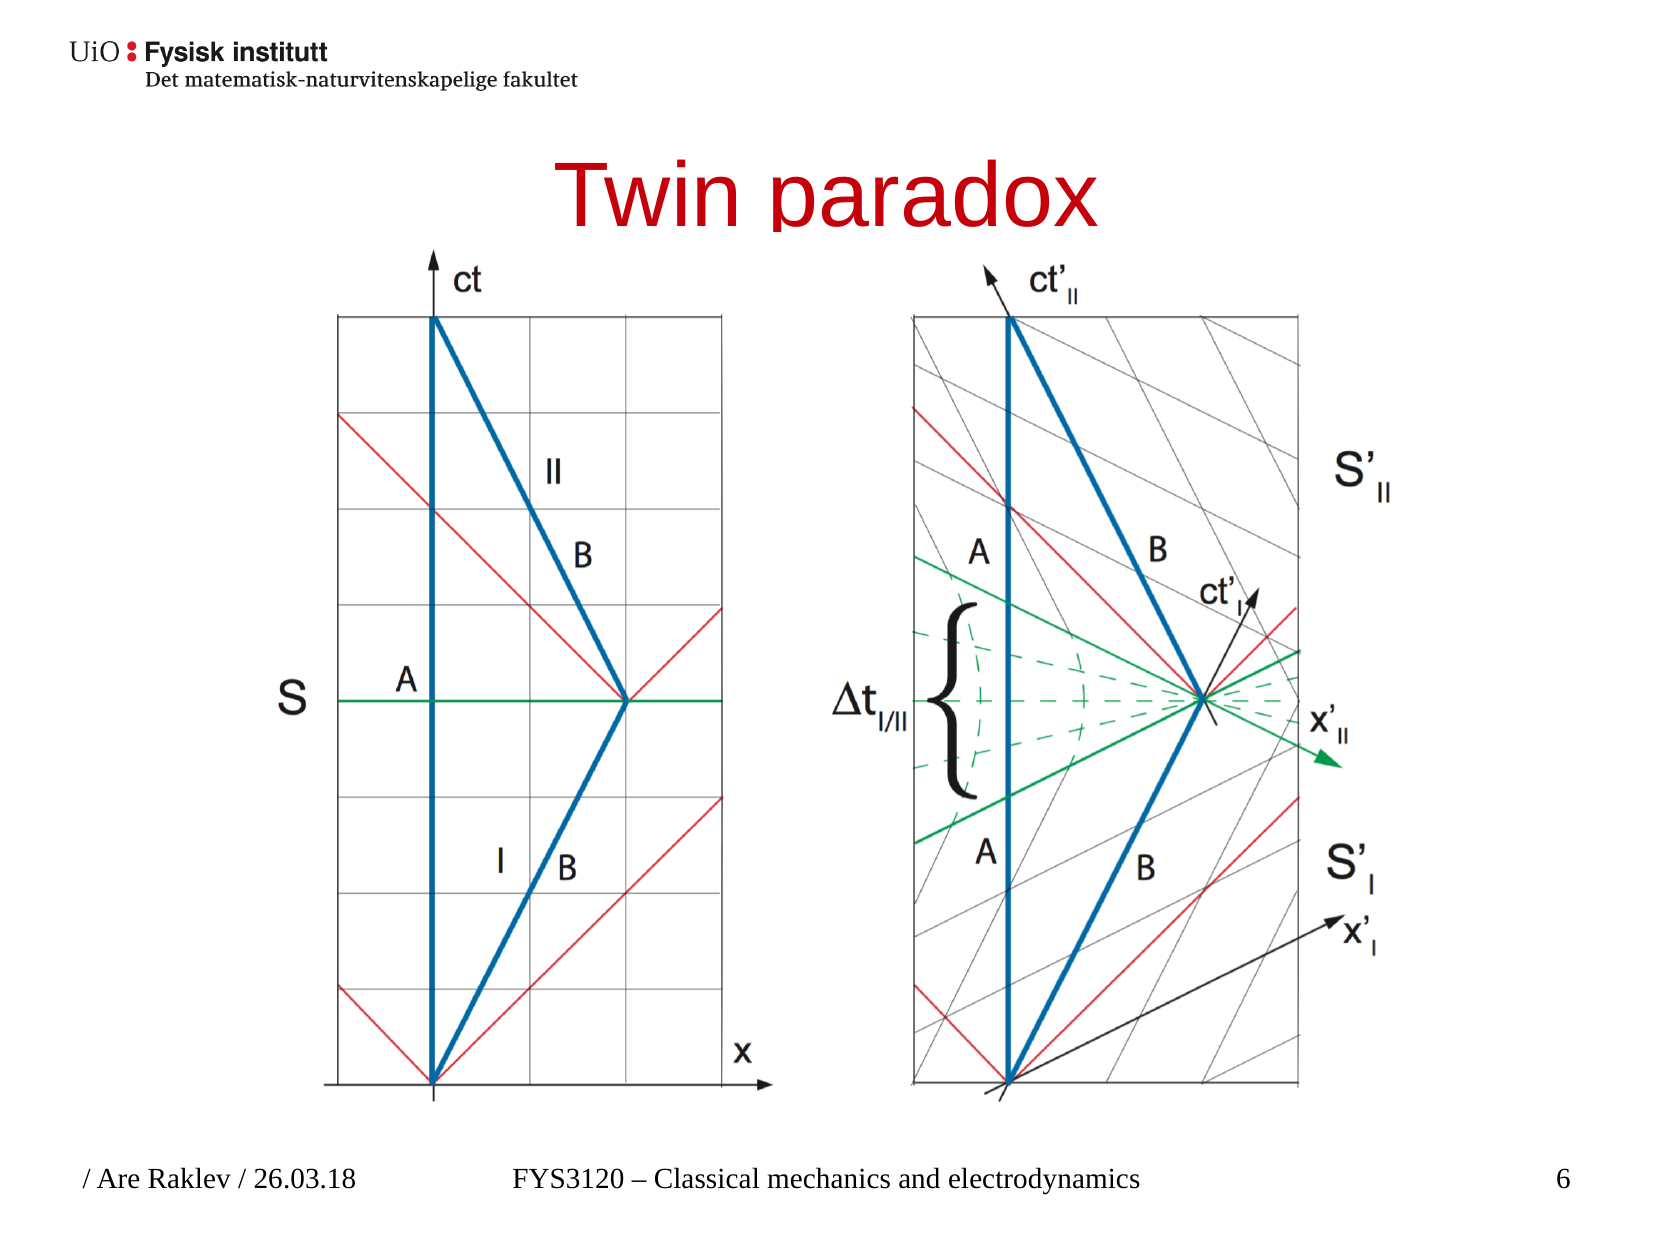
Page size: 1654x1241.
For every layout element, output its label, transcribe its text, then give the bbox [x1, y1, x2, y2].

picture [231, 232, 1426, 1124]
title Twin paradox [82, 90, 1571, 298]
picture [68, 37, 581, 93]
